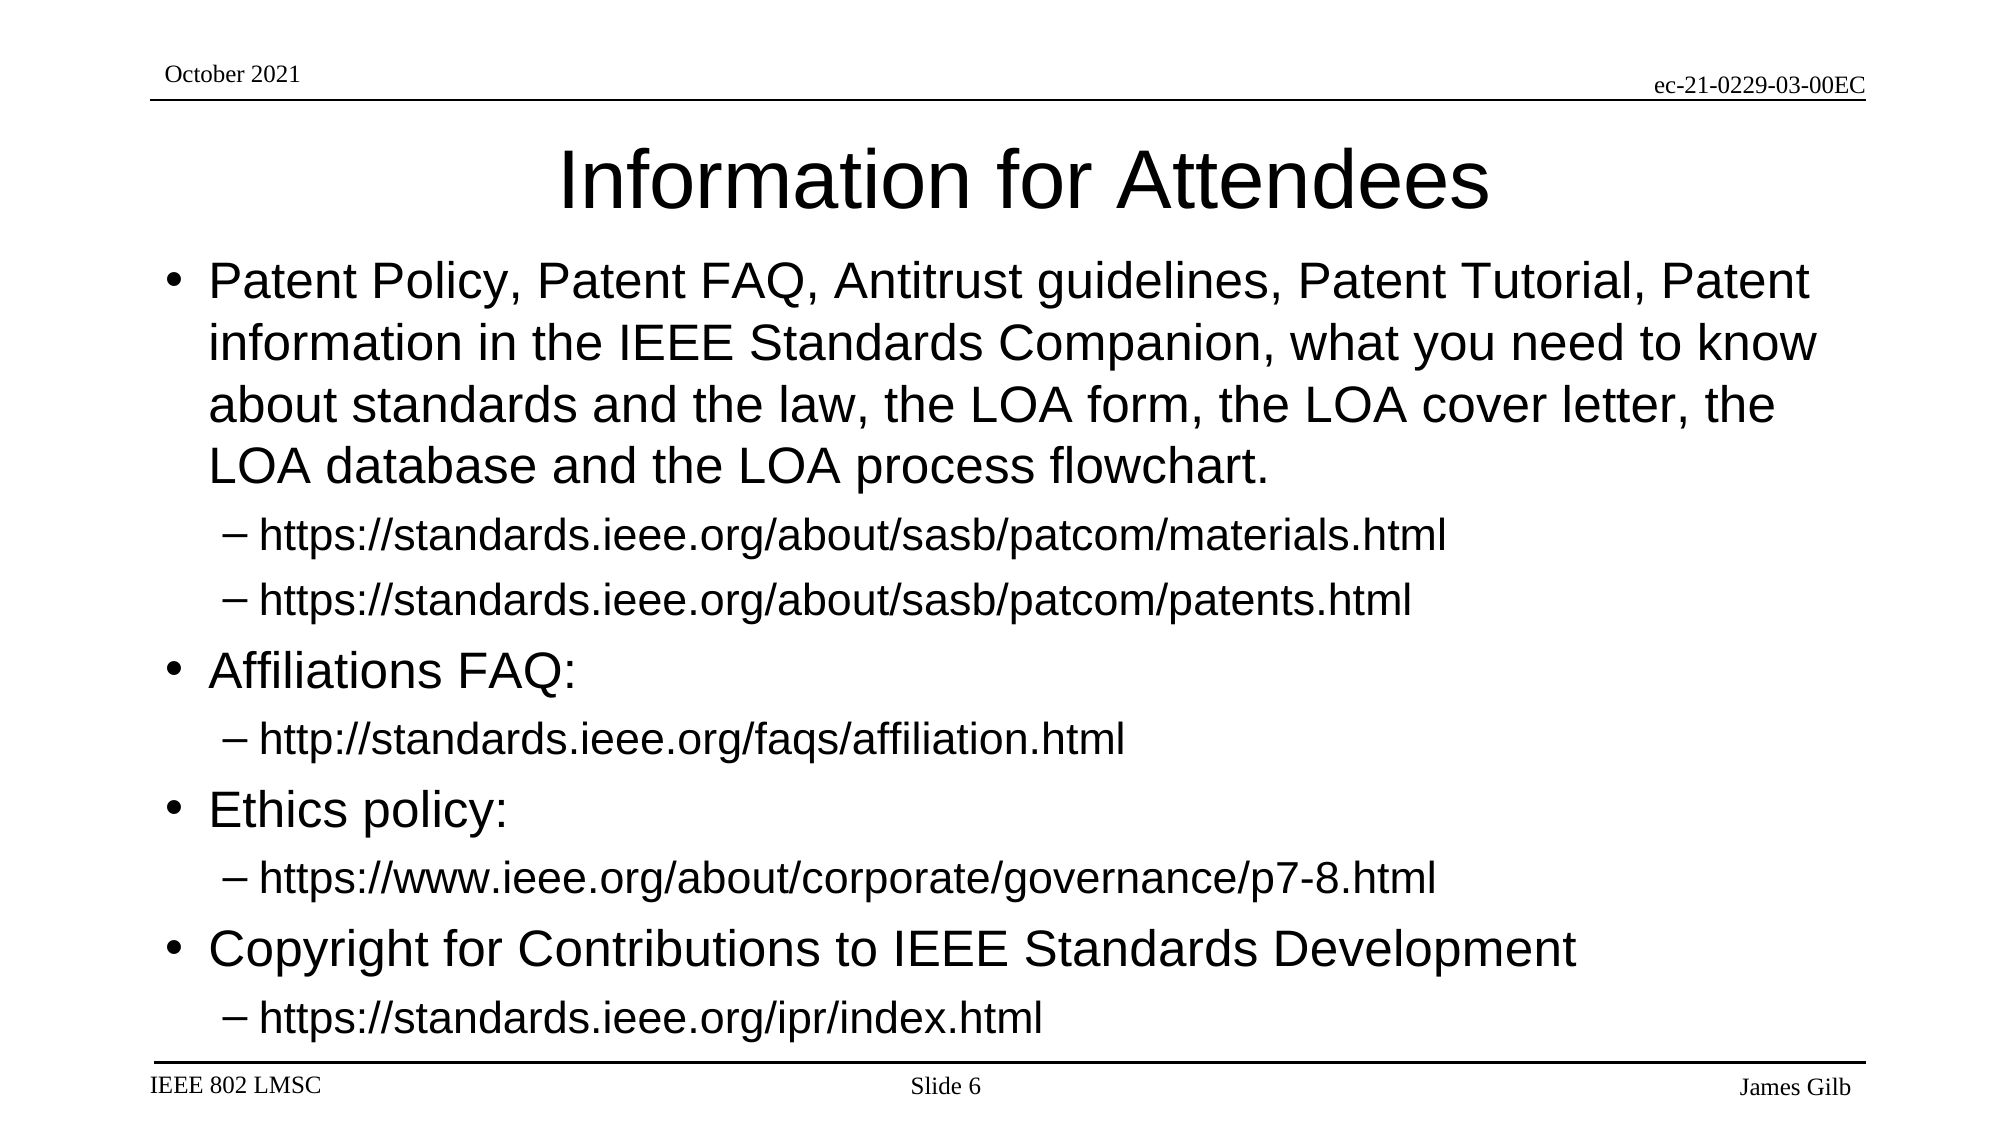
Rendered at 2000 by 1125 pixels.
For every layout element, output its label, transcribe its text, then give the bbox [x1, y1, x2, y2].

title Information for Attendees [149, 112, 1900, 238]
list Patent Policy, Patent FAQ, Antitrust guidelines, Patent Tutorial, Patent information in the IEEE Standards Companion, what you need to know about standards and the law, the LOA form, the LOA cover letter, the LOA database and the LOA process flowchart. https://standards.ieee.org/about/sasb/patcom/materials.html https://standards.ieee.org/about/sasb/patcom/patents.html Affiliations FAQ: http://standards.ieee.org/faqs/affiliation.html Ethics policy: https://www.ieee.org/about/corporate/governance/p7-8.html Copyright for Contributions to IEEE Standards Development https://standards.ieee.org/ipr/index.html [149, 239, 1900, 1051]
